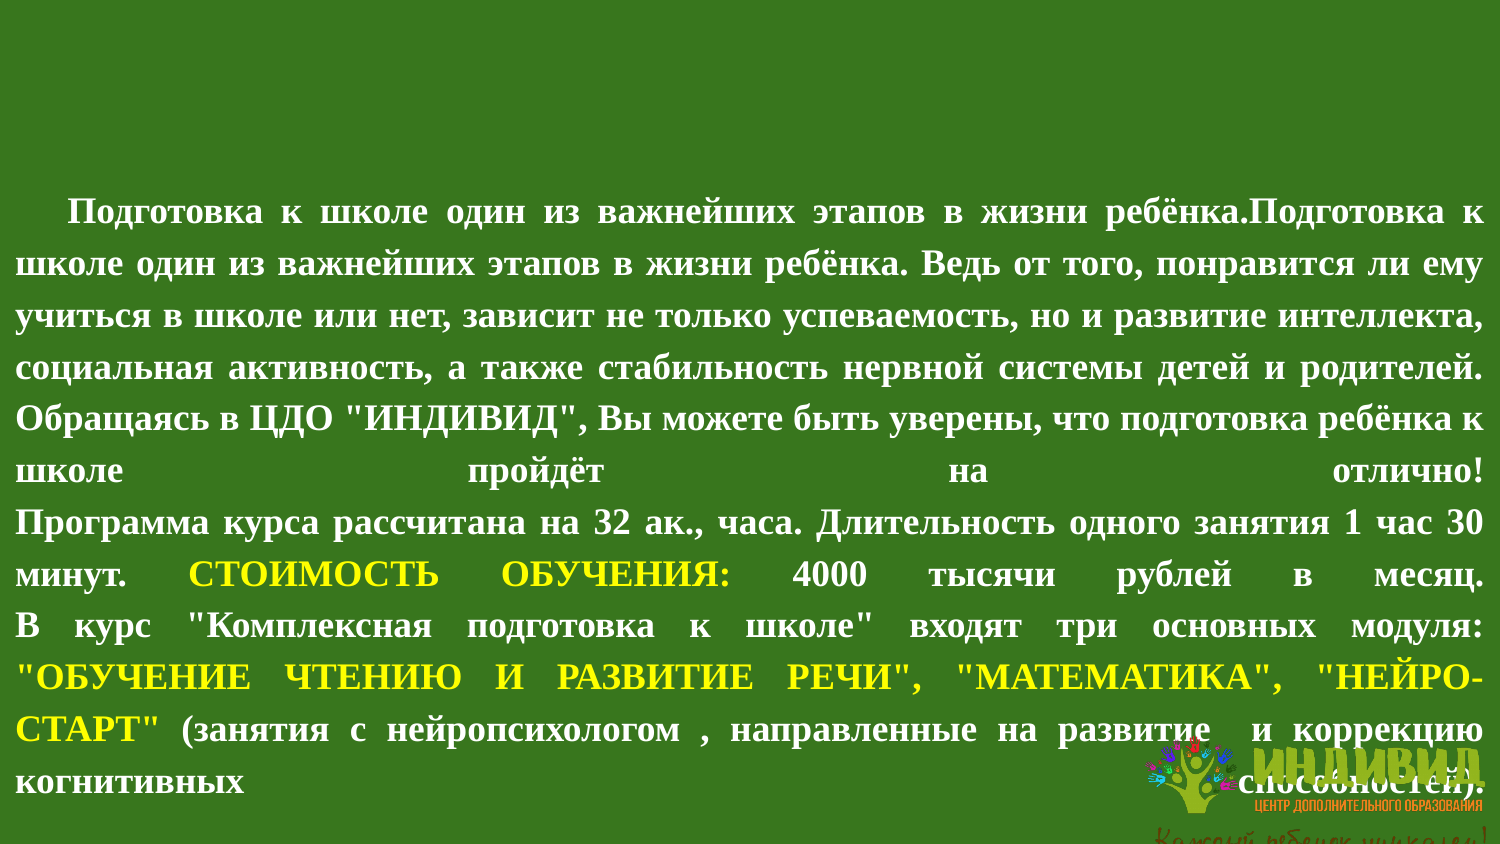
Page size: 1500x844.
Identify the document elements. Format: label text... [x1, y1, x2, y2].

picture [1145, 736, 1486, 844]
title Подготовка к школе один из важнейших этапов в жизни ребёнка.Подготовка к школе один из важнейших этапов в жизни ребёнка. Ведь от того, понравится ли ему учиться в школе или нет, зависит не только успеваемость, но и развитие интеллекта, социальная активность, а также стабильность нервной системы детей и родителей. Обращаясь в ЦДО "ИНДИВИД", Вы можете быть уверены, что подготовка ребёнка к школе пройдёт на отлично! Программа курса рассчитана на 32 ак., часа. Длительность одного занятия 1 час 30 минут. СТОИМОСТЬ ОБУЧЕНИЯ: 4000 тысячи рублей в месяц. В курс "Комплексная подготовка к школе" входят три основных модуля: "ОБУЧЕНИЕ ЧТЕНИЮ И РАЗВИТИЕ РЕЧИ", "МАТЕМАТИКА", "НЕЙРО-СТАРТ" (занятия с нейропсихологом , направленные на развитие и коррекцию когнитивных способностей). [0, 0, 1500, 844]
